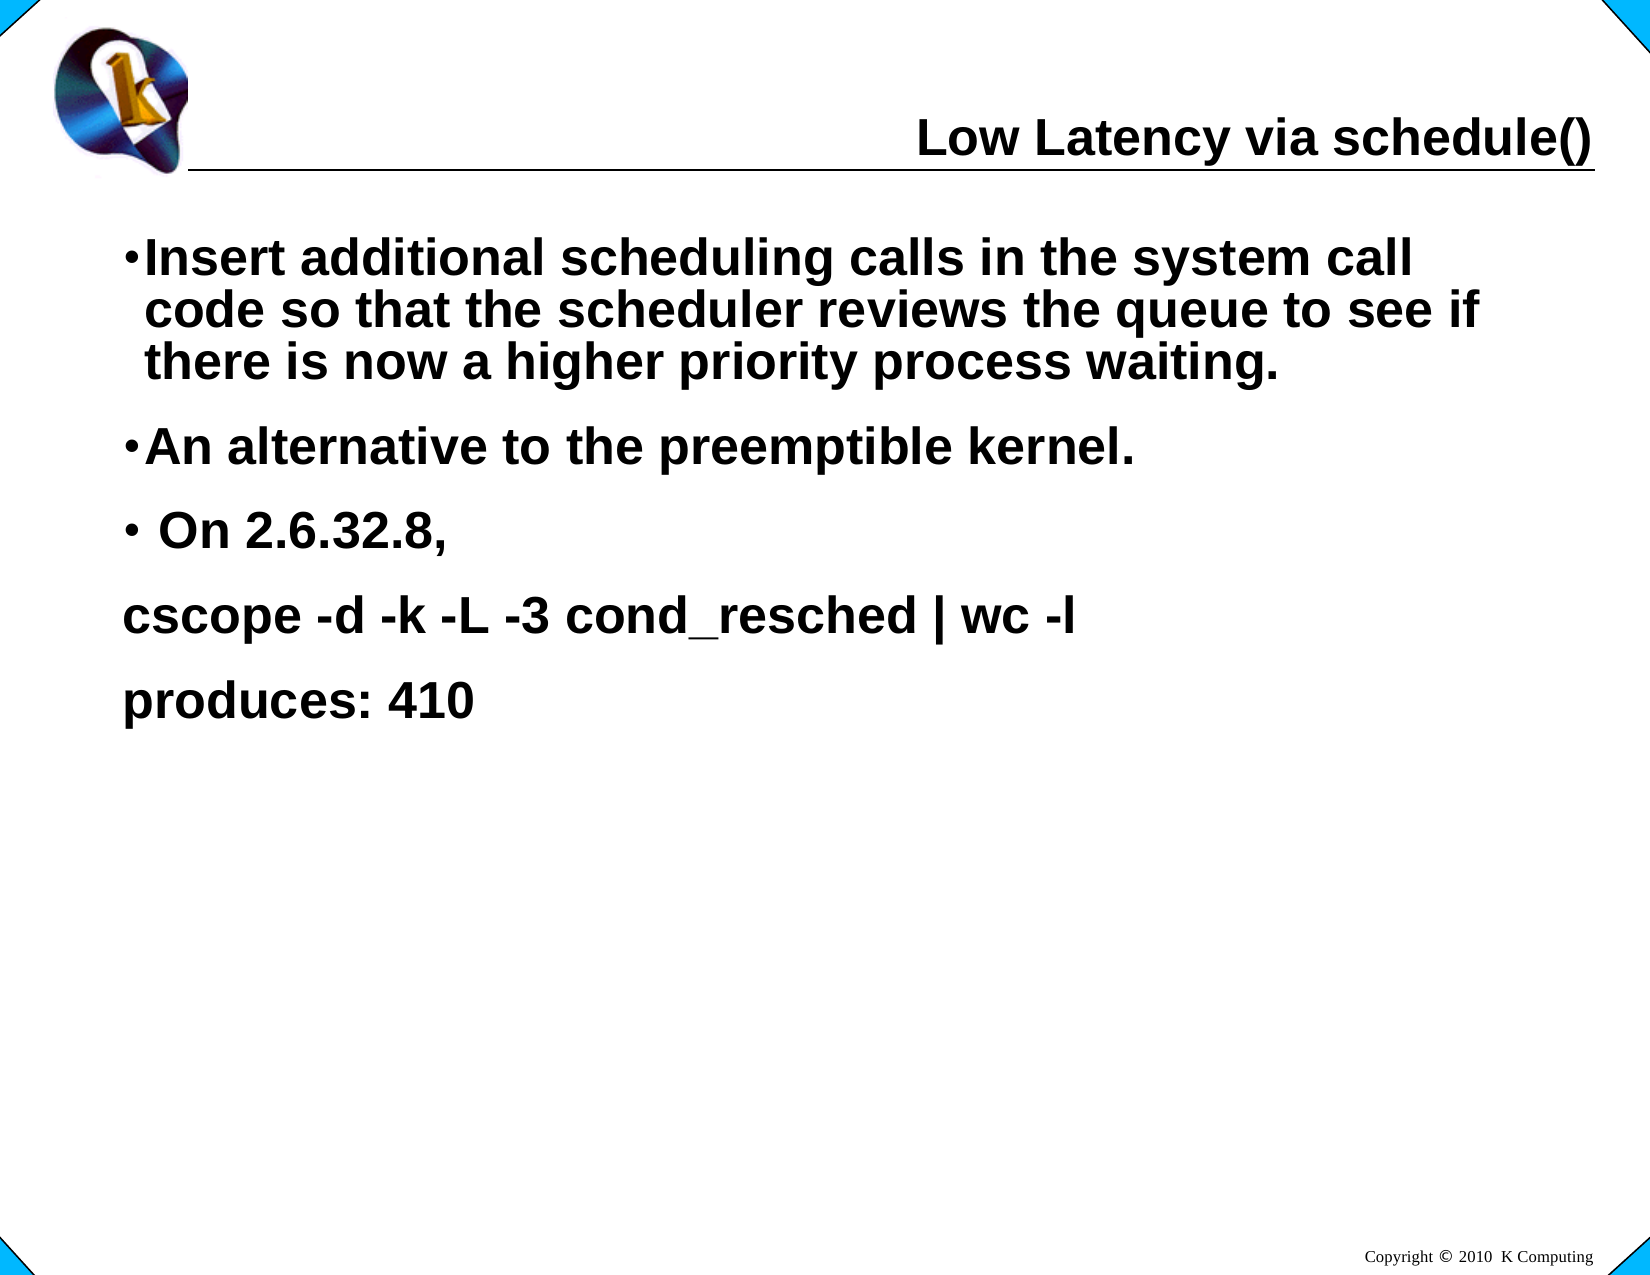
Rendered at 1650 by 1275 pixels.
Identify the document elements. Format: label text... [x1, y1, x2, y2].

picture [53, 17, 188, 188]
title Low Latency via schedule() [424, 28, 1601, 246]
list Insert additional scheduling calls in the system call code so that the scheduler reviews the queue to see if there is now a higher priority process waiting. An alternative to the preemptible kernel. On 2.6.32.8, cscope -d -k -L -3 cond_resched | wc -l produces: 410 [109, 226, 1501, 1113]
